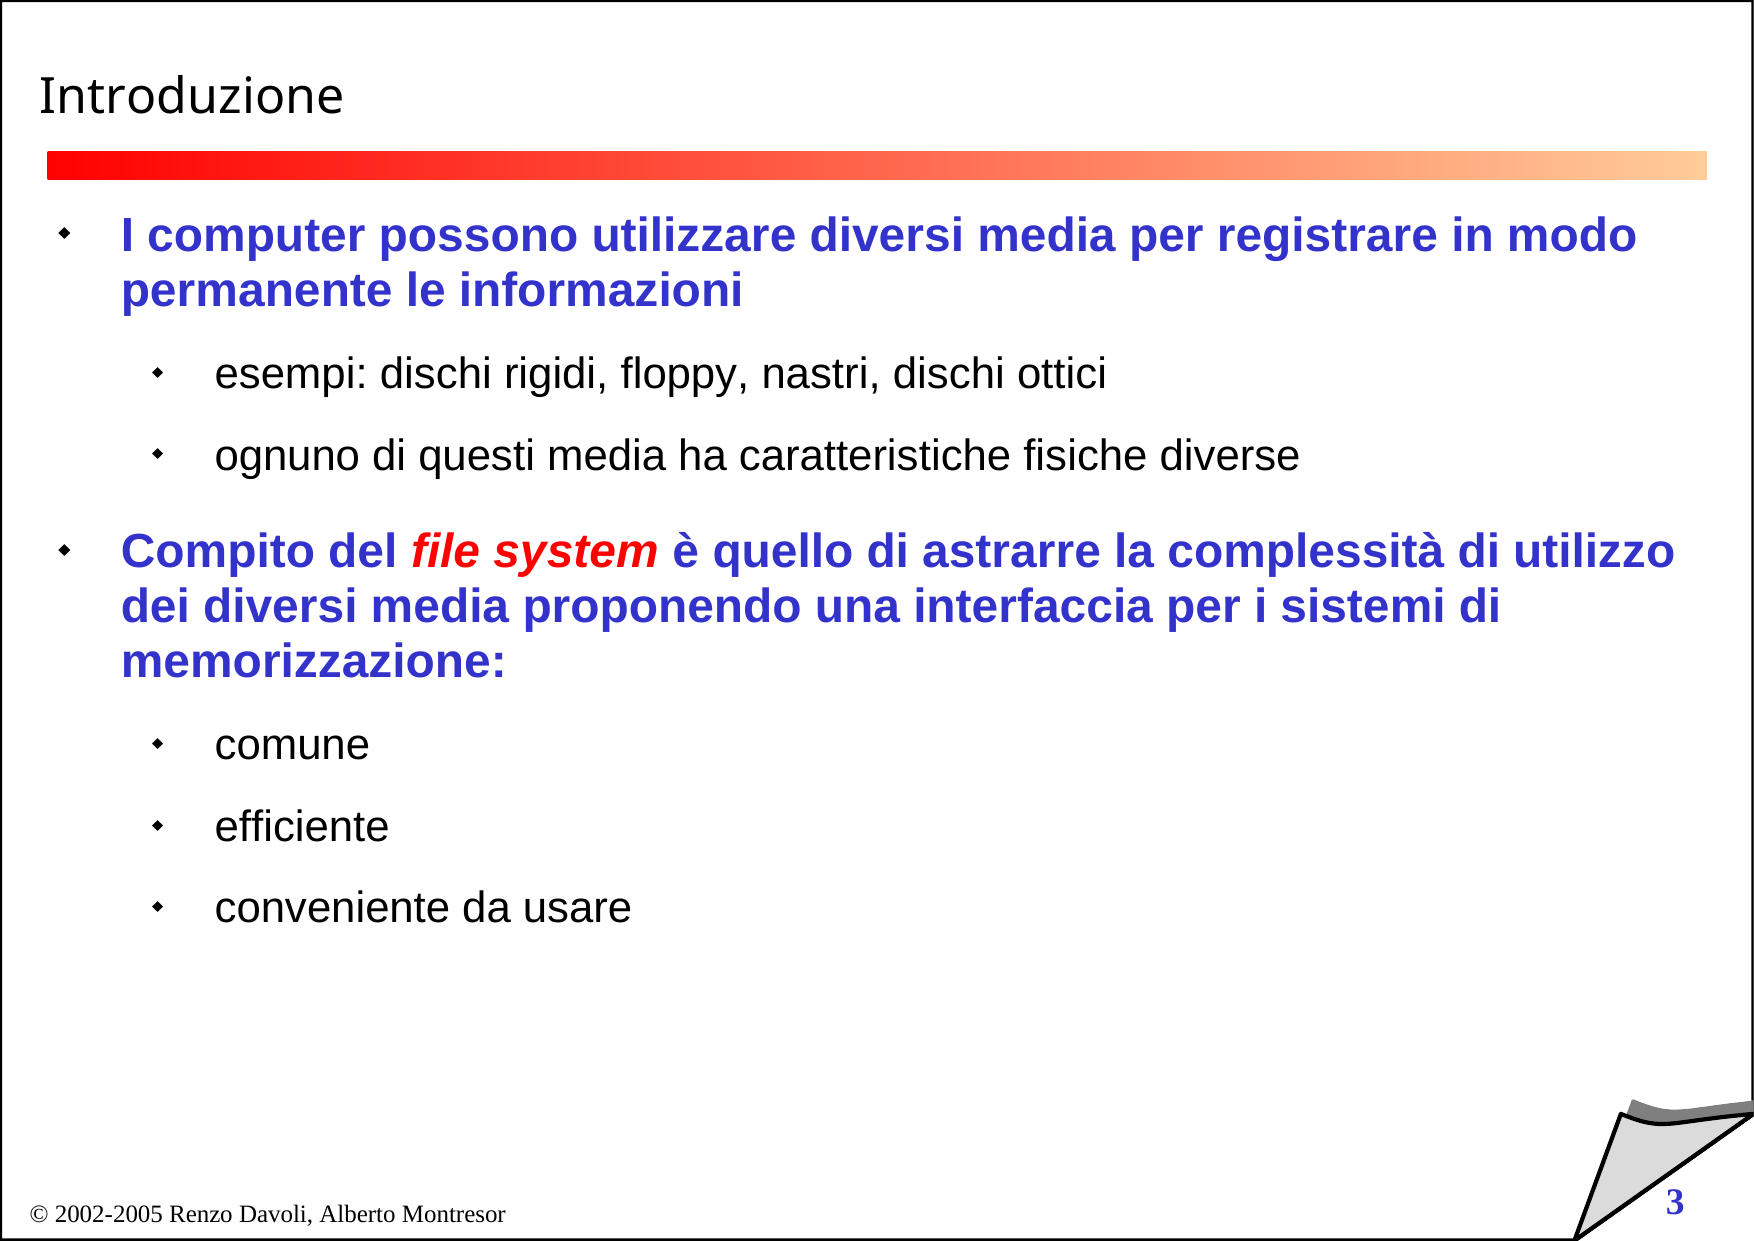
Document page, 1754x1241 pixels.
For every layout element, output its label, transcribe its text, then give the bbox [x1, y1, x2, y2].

text_box 9 [1469, 152, 1474, 179]
list I computer possono utilizzare diversi media per registrare in modo permanente le informazioni esempi: dischi rigidi, floppy, nastri, dischi ottici ognuno di questi media ha caratteristiche fisiche diverse Compito del file system è quello di astrarre la complessità di utilizzo dei diversi media proponendo una interfaccia per i sistemi di memorizzazione: comune efficiente conveniente da usare [58, 206, 1695, 1007]
title Introduzione [40, 49, 1713, 144]
